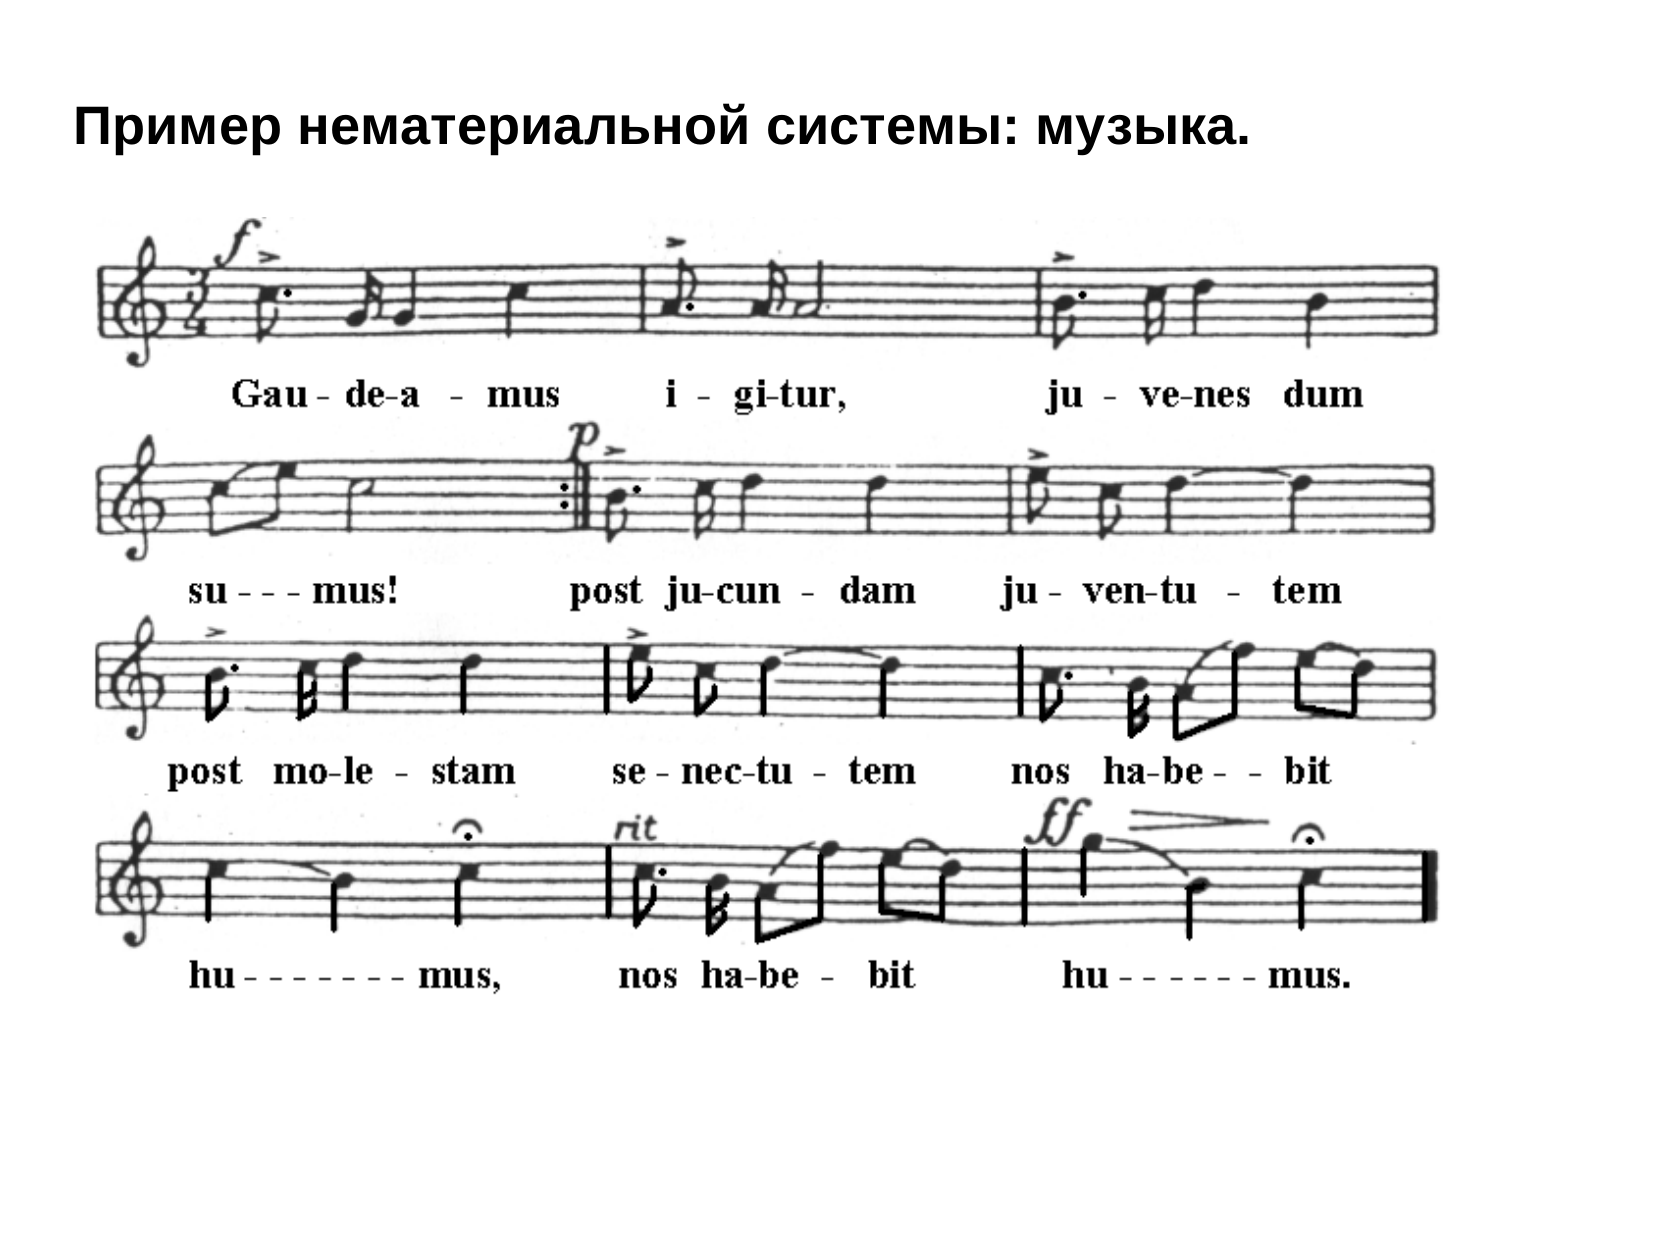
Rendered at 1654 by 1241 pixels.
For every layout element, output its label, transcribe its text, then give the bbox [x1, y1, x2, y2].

text_box Пример нематериальной системы: музыка. [59, 88, 1359, 166]
picture [88, 217, 1444, 1004]
